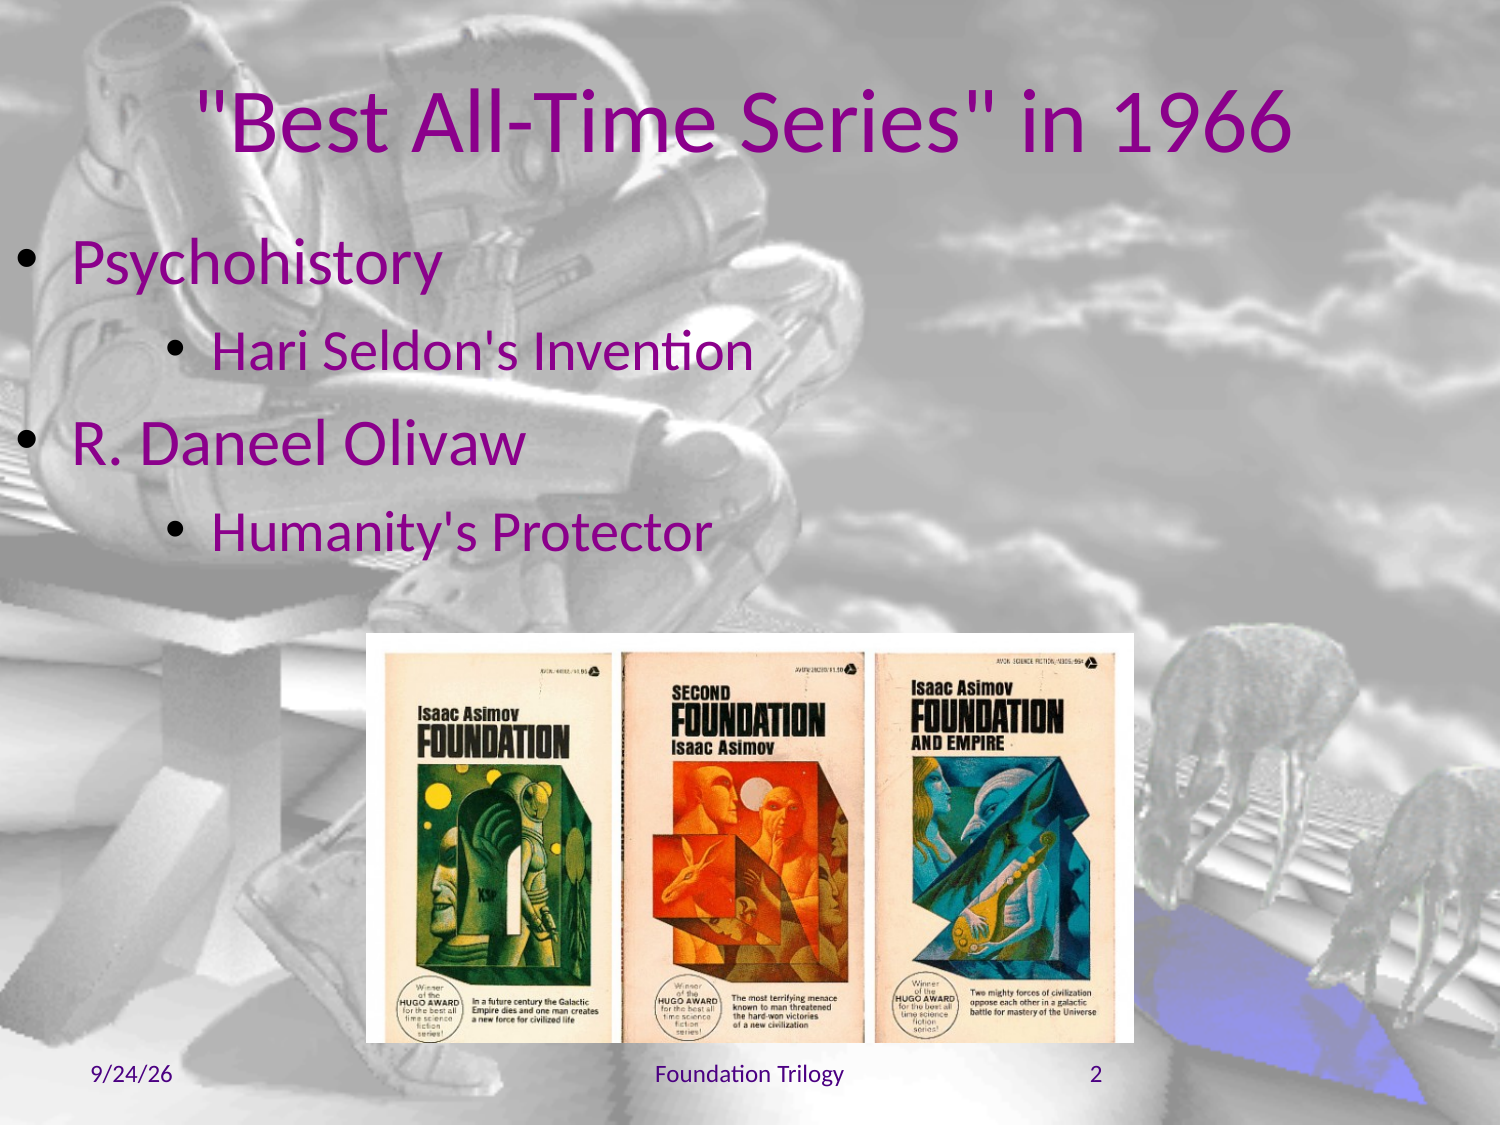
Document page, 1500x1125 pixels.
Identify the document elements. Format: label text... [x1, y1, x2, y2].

picture [366, 633, 1134, 1043]
list Psychohistory Hari Seldon's Invention R. Daneel Olivaw Humanity's Protector [0, 210, 1500, 634]
title "Best All-Time Series" in 1966 [75, 22, 1426, 210]
